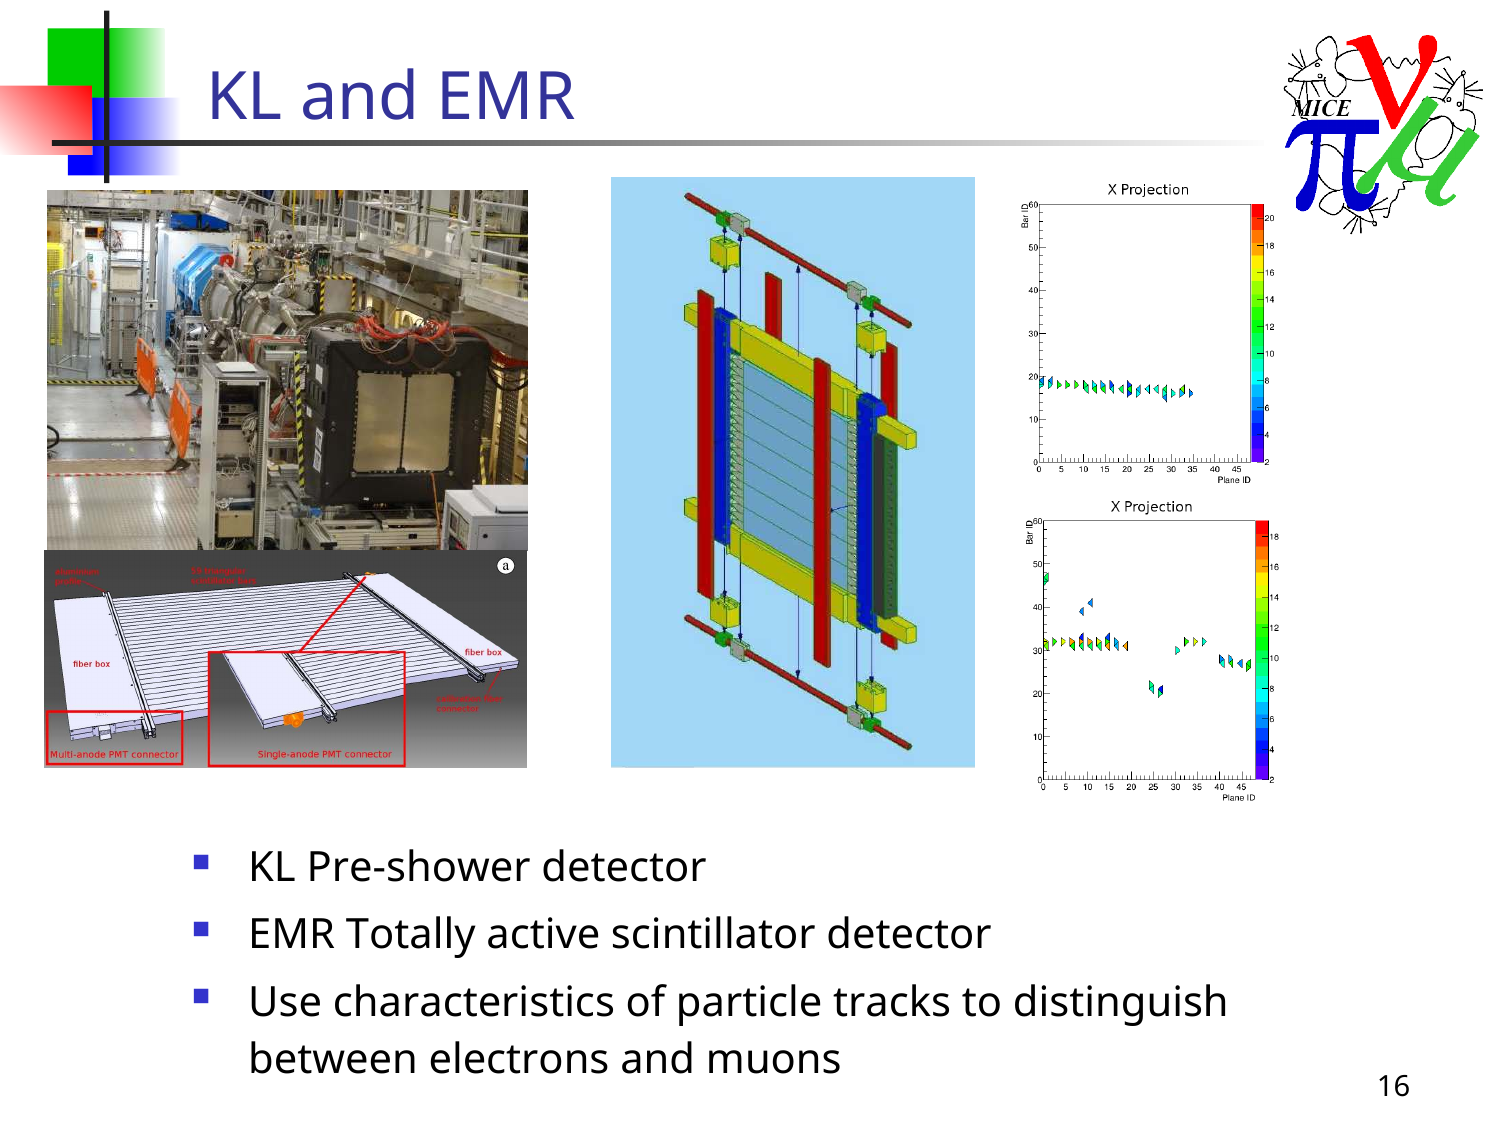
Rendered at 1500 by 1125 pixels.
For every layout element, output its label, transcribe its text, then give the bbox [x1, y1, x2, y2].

picture [1003, 5, 1500, 489]
picture [44, 190, 528, 768]
title KL and EMR [206, 0, 1441, 188]
picture [611, 177, 975, 768]
picture [1009, 494, 1303, 810]
list KL Pre-shower detector EMR Totally active scintillator detector Use characteristics of particle tracks to distinguish between electrons and muons [177, 828, 1329, 1125]
